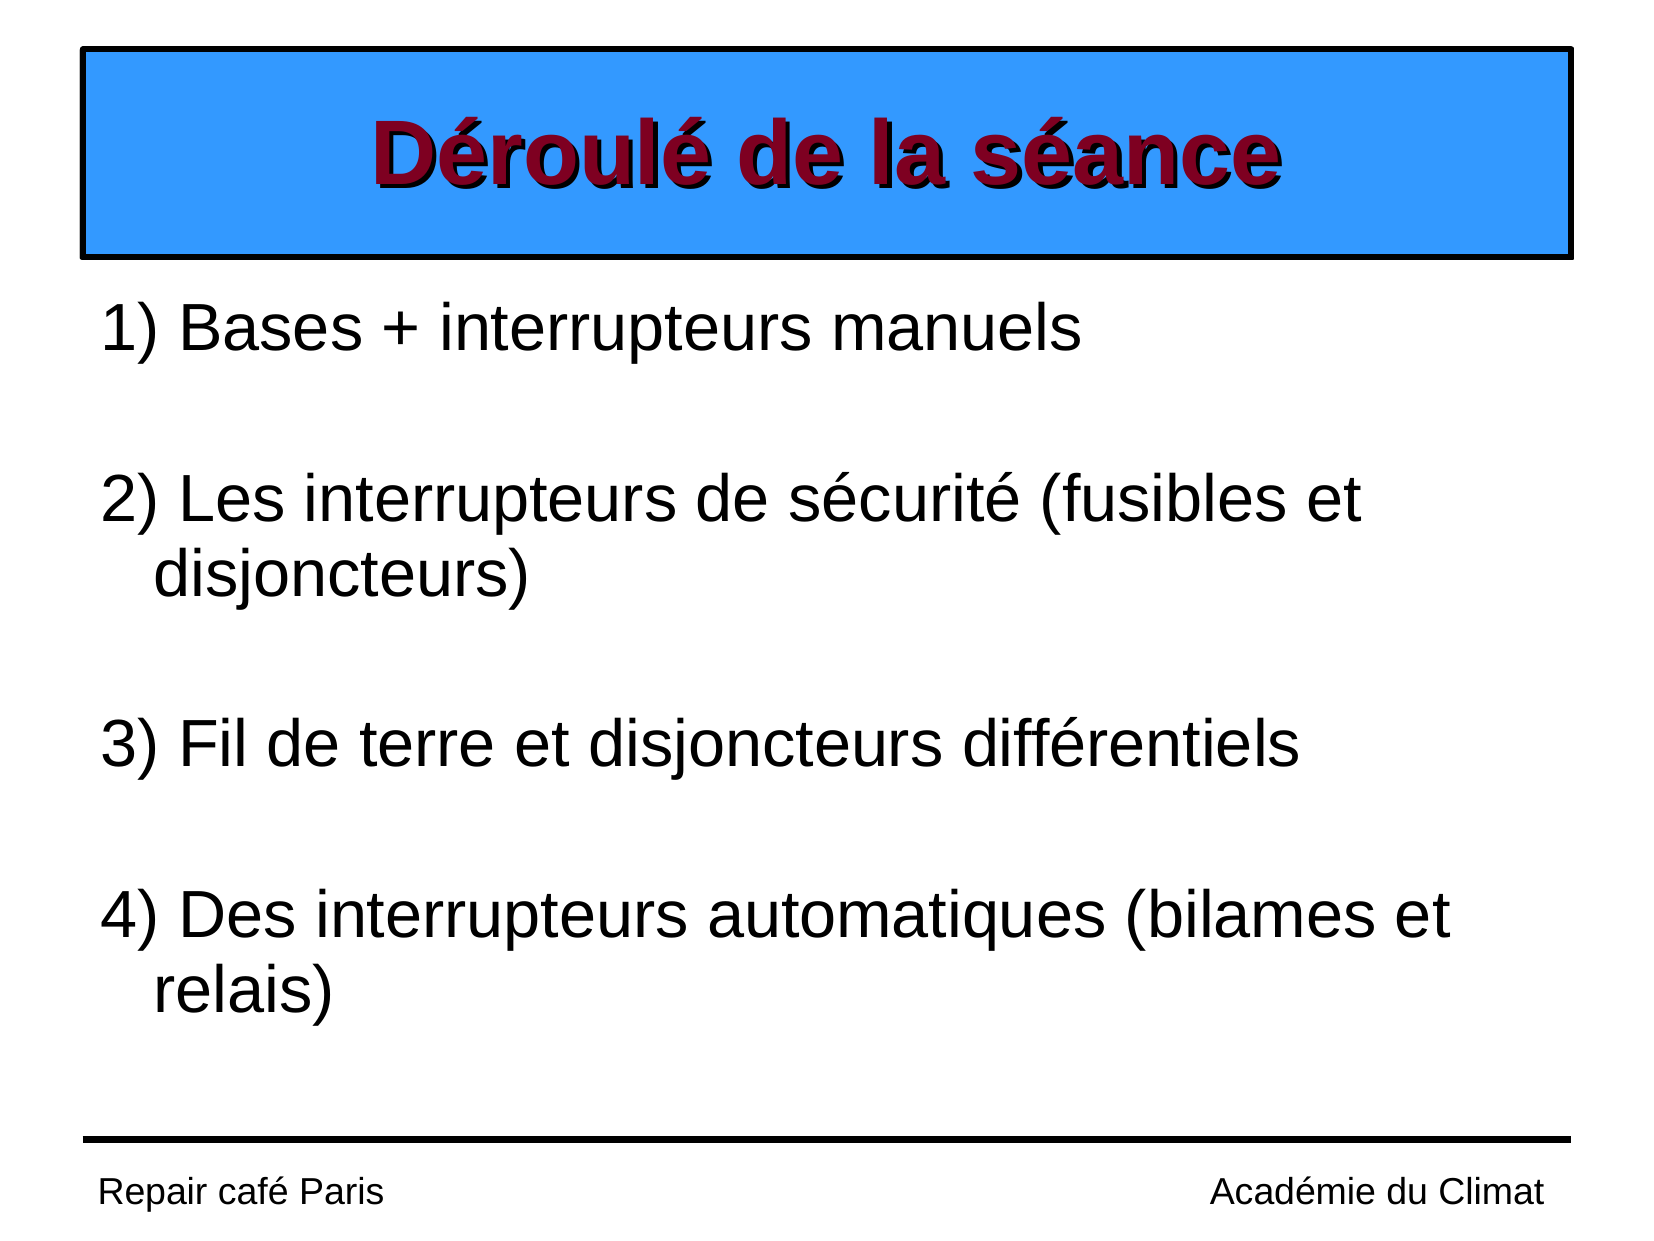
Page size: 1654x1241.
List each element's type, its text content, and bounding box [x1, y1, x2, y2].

text_box Repair café Paris Académie du Climat [82, 1163, 1571, 1220]
title Déroulé de la séance [82, 49, 1571, 257]
list Bases + interrupteurs manuels Les interrupteurs de sécurité (fusibles et disjoncteurs) Fil de terre et disjoncteurs différentiels Des interrupteurs automatiques (bilames et relais) [82, 290, 1571, 1123]
